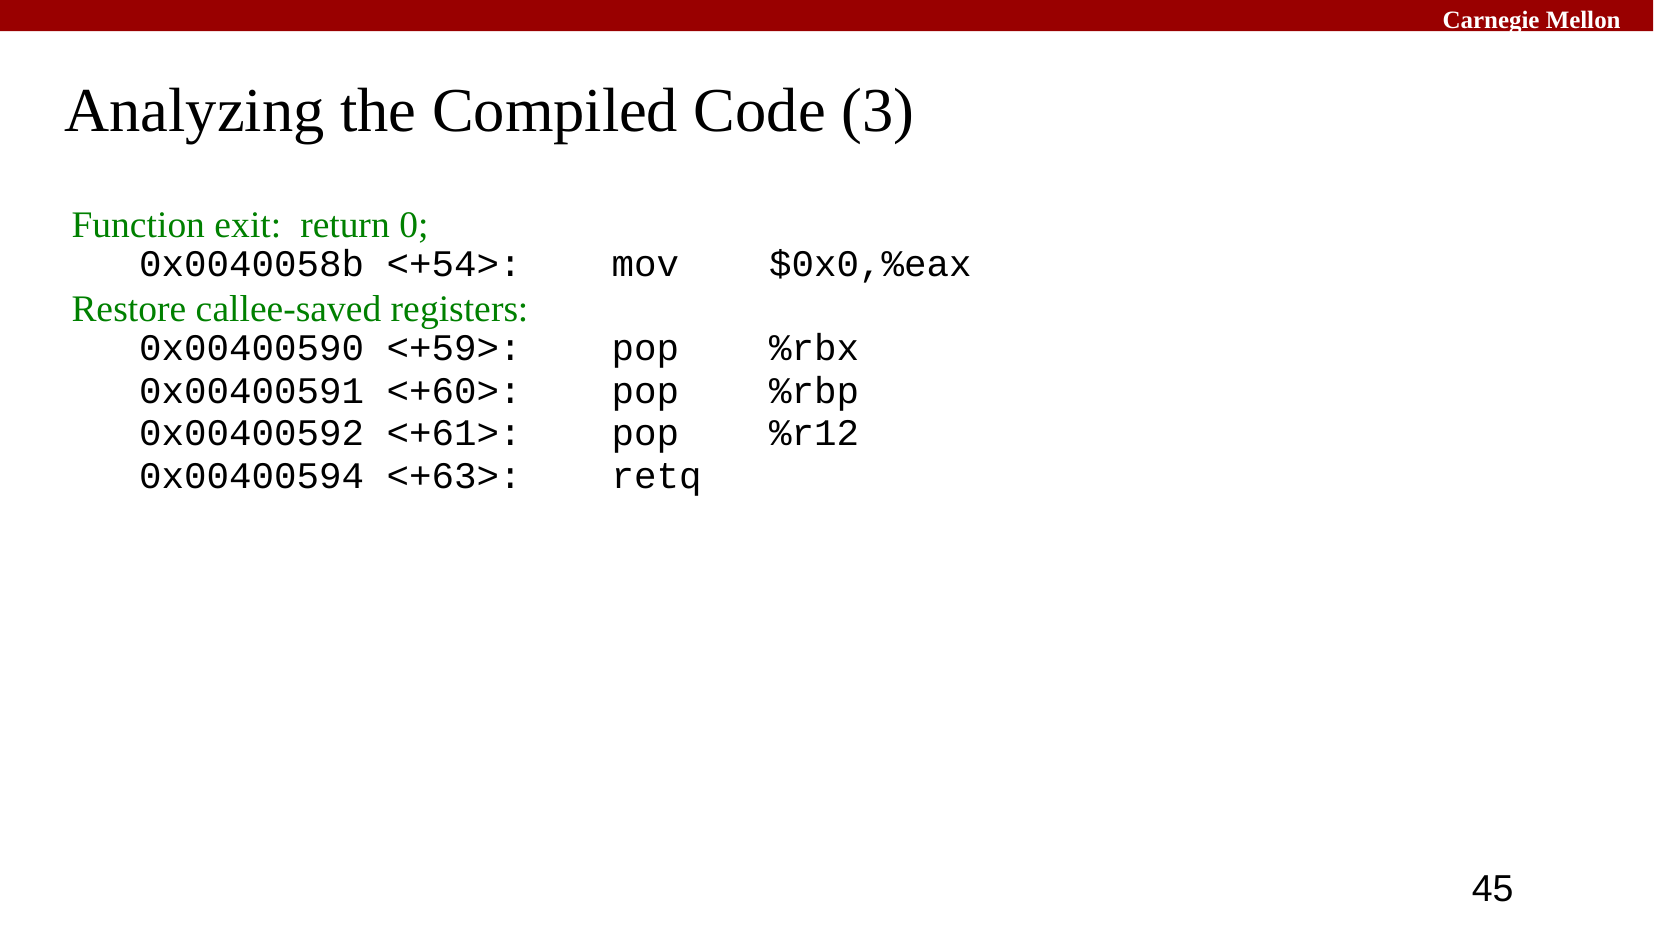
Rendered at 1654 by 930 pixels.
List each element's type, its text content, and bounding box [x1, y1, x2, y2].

subtitle Function exit: return 0; 0x0040058b <+54>: mov $0x0,%eax Restore callee-saved registers: 0x00400590 <+59>: pop %rbx 0x00400591 <+60>: pop %rbp 0x00400592 <+61>: pop %r12 0x00400594 <+63>: retq [71, 184, 1576, 859]
title Analyzing the Compiled Code (3) [64, 58, 1576, 163]
